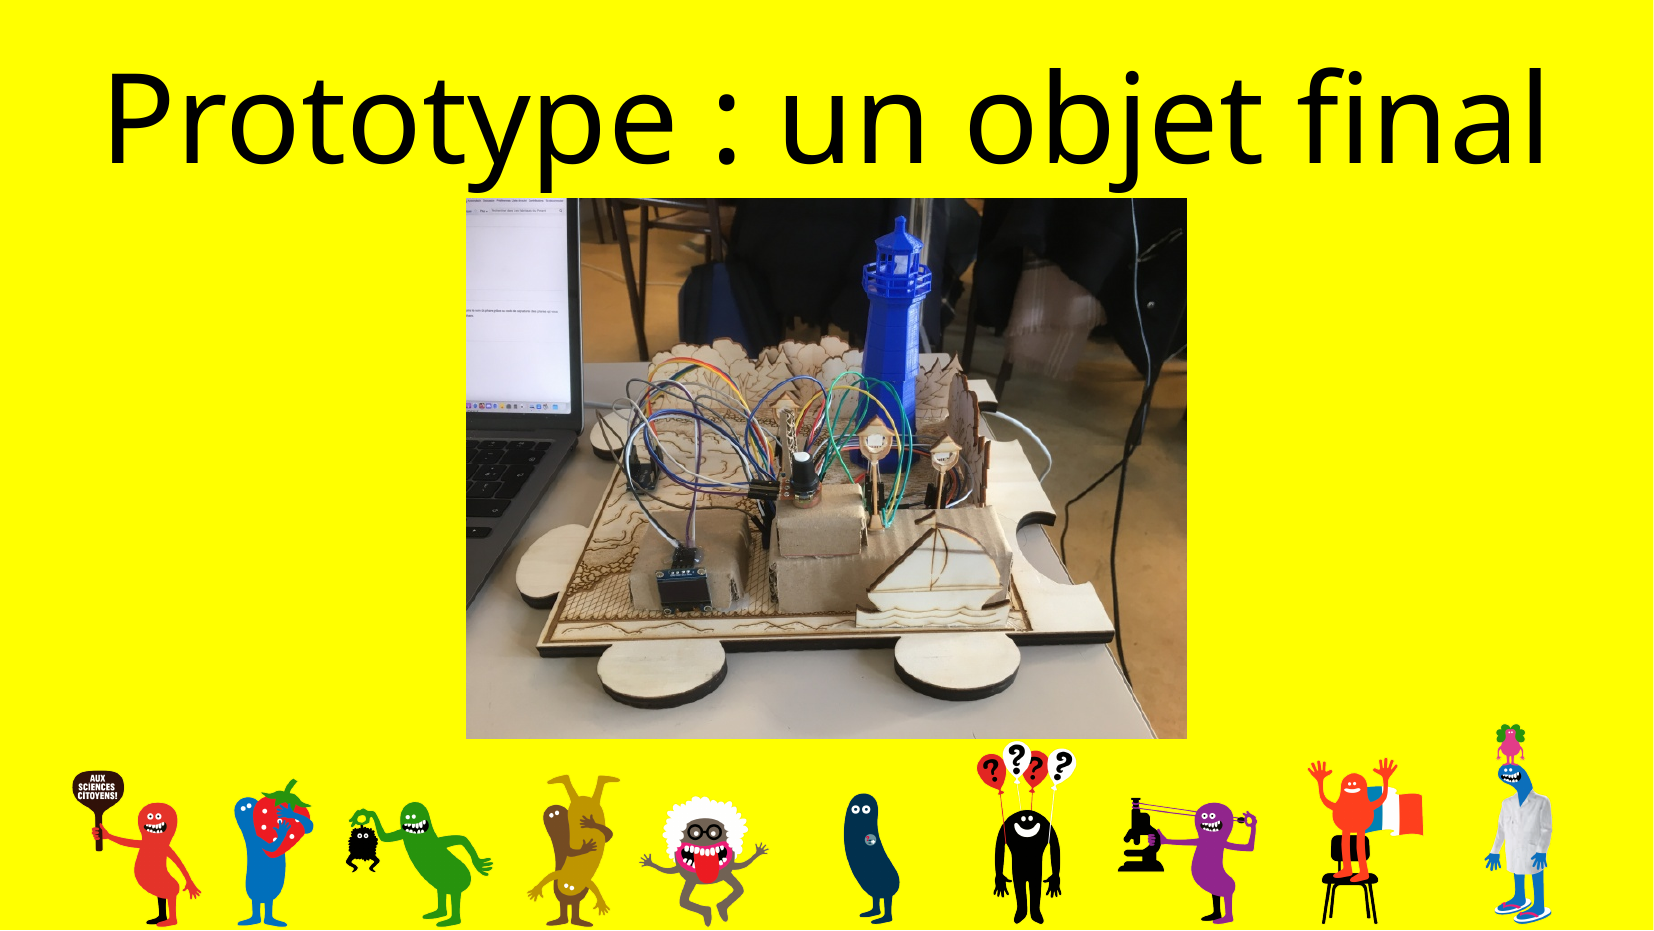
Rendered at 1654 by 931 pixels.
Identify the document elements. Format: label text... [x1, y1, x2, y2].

picture [64, 765, 778, 931]
title Prototype : un objet final [82, 28, 1571, 201]
picture [466, 198, 1589, 931]
